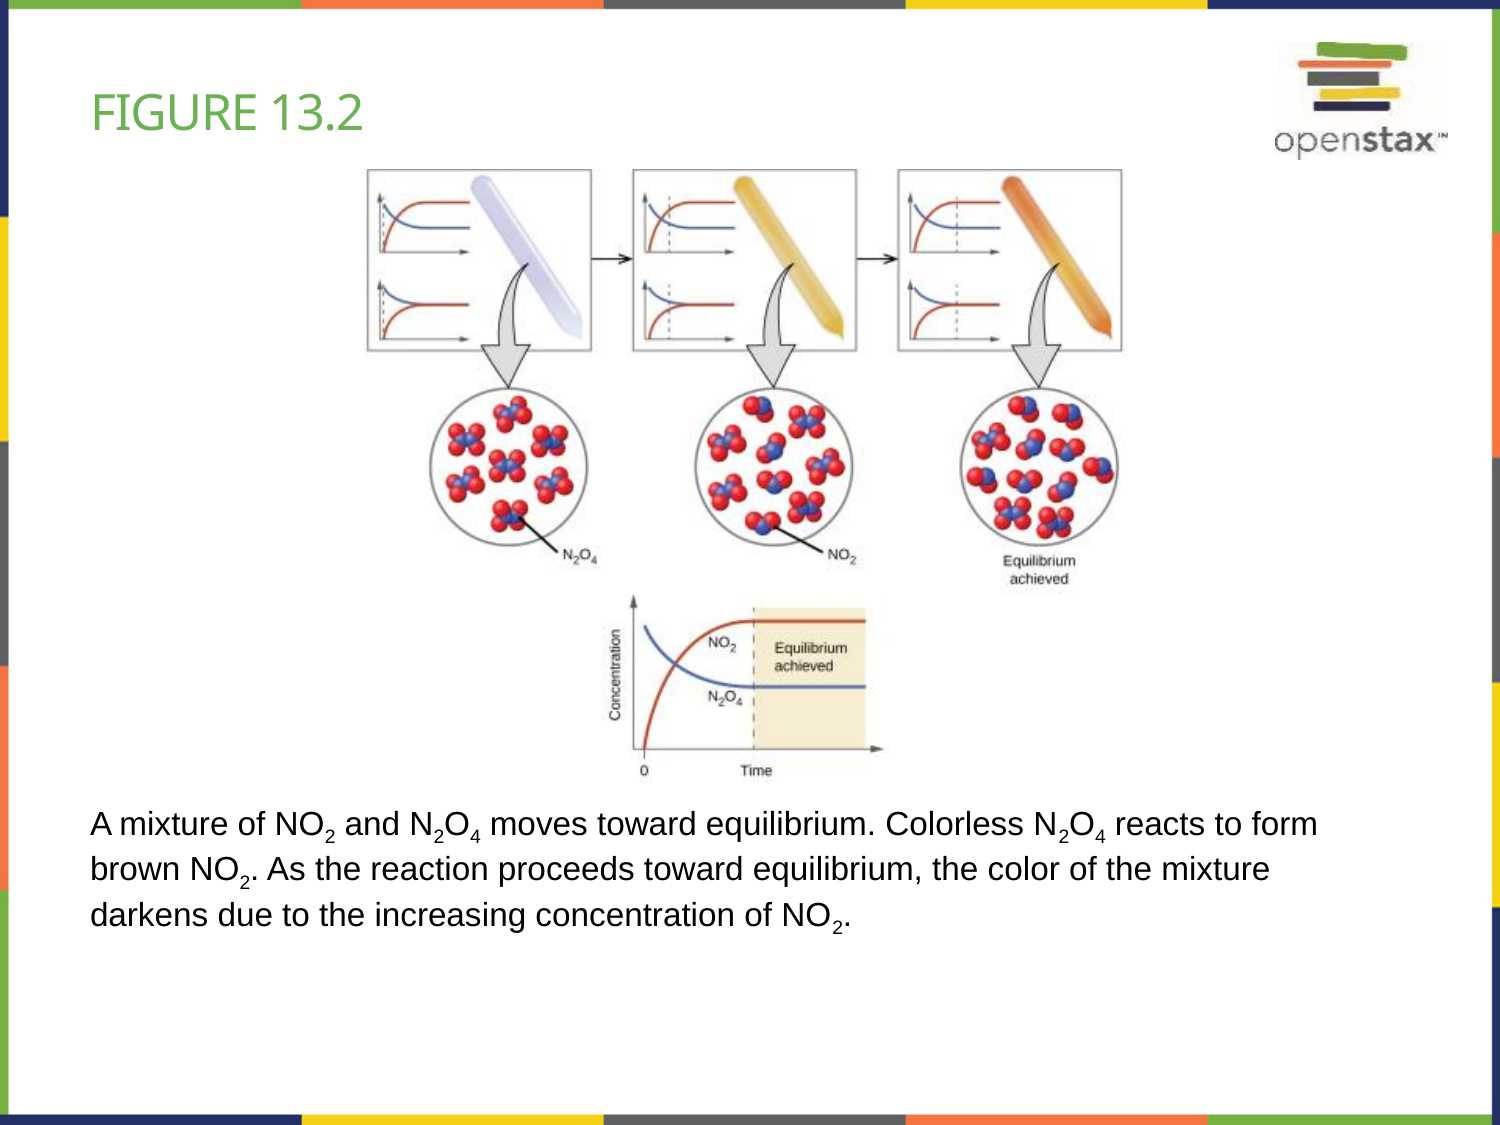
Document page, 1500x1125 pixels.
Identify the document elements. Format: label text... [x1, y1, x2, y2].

list A mixture of NO2 and N2O4 moves toward equilibrium. Colorless N2O4 reacts to form brown NO2. As the reaction proceeds toward equilibrium, the color of the mixture darkens due to the increasing concentration of NO2. [75, 794, 1398, 986]
picture [0, 0, 1500, 1125]
title Figure 13.2 [75, 39, 1398, 148]
